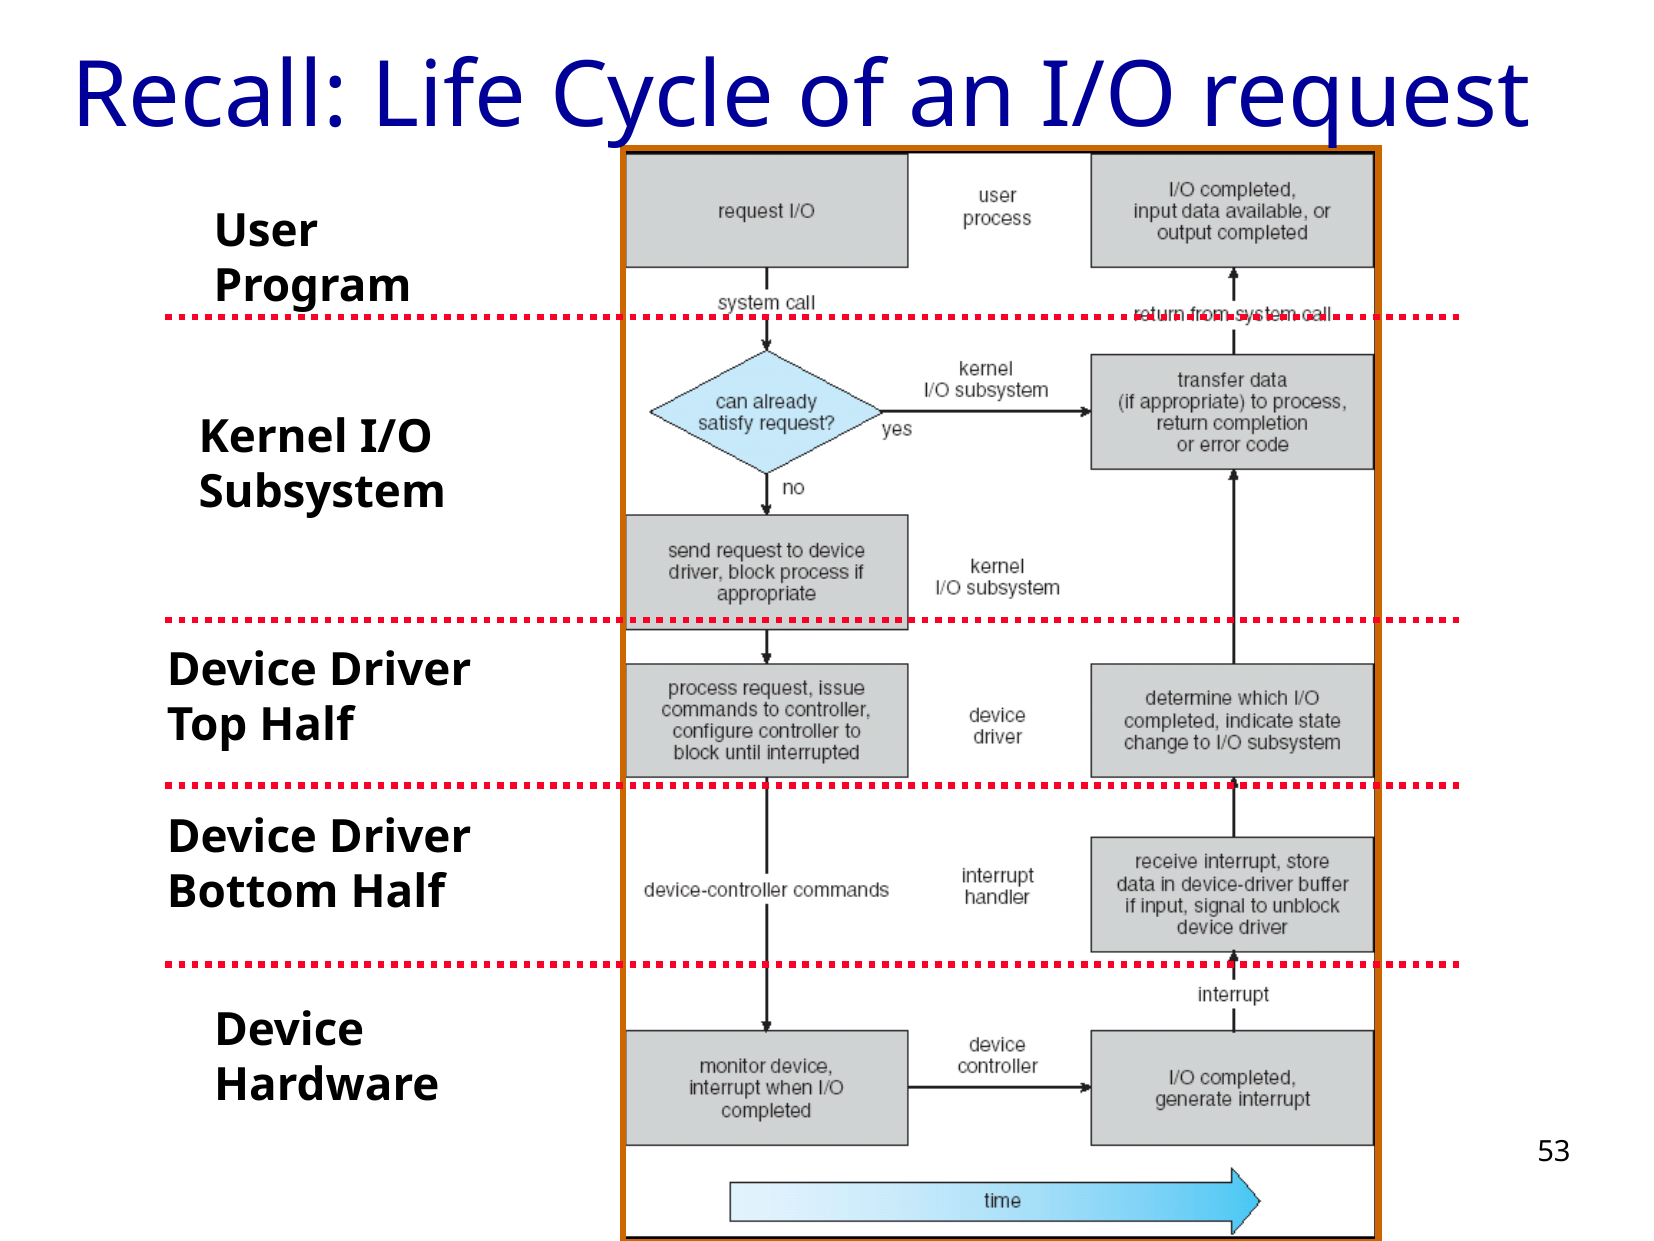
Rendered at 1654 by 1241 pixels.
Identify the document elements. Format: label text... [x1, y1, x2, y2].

text_box Device Driver Bottom Half [152, 799, 598, 937]
text_box Device Hardware [199, 992, 551, 1130]
text_box Kernel I/O Subsystem [183, 399, 566, 537]
picture [626, 196, 1376, 1239]
title Recall: Life Cycle of an I/O request [71, 0, 1561, 196]
text_box Device Driver Top Half [152, 632, 598, 770]
text_box User Program [198, 196, 510, 331]
